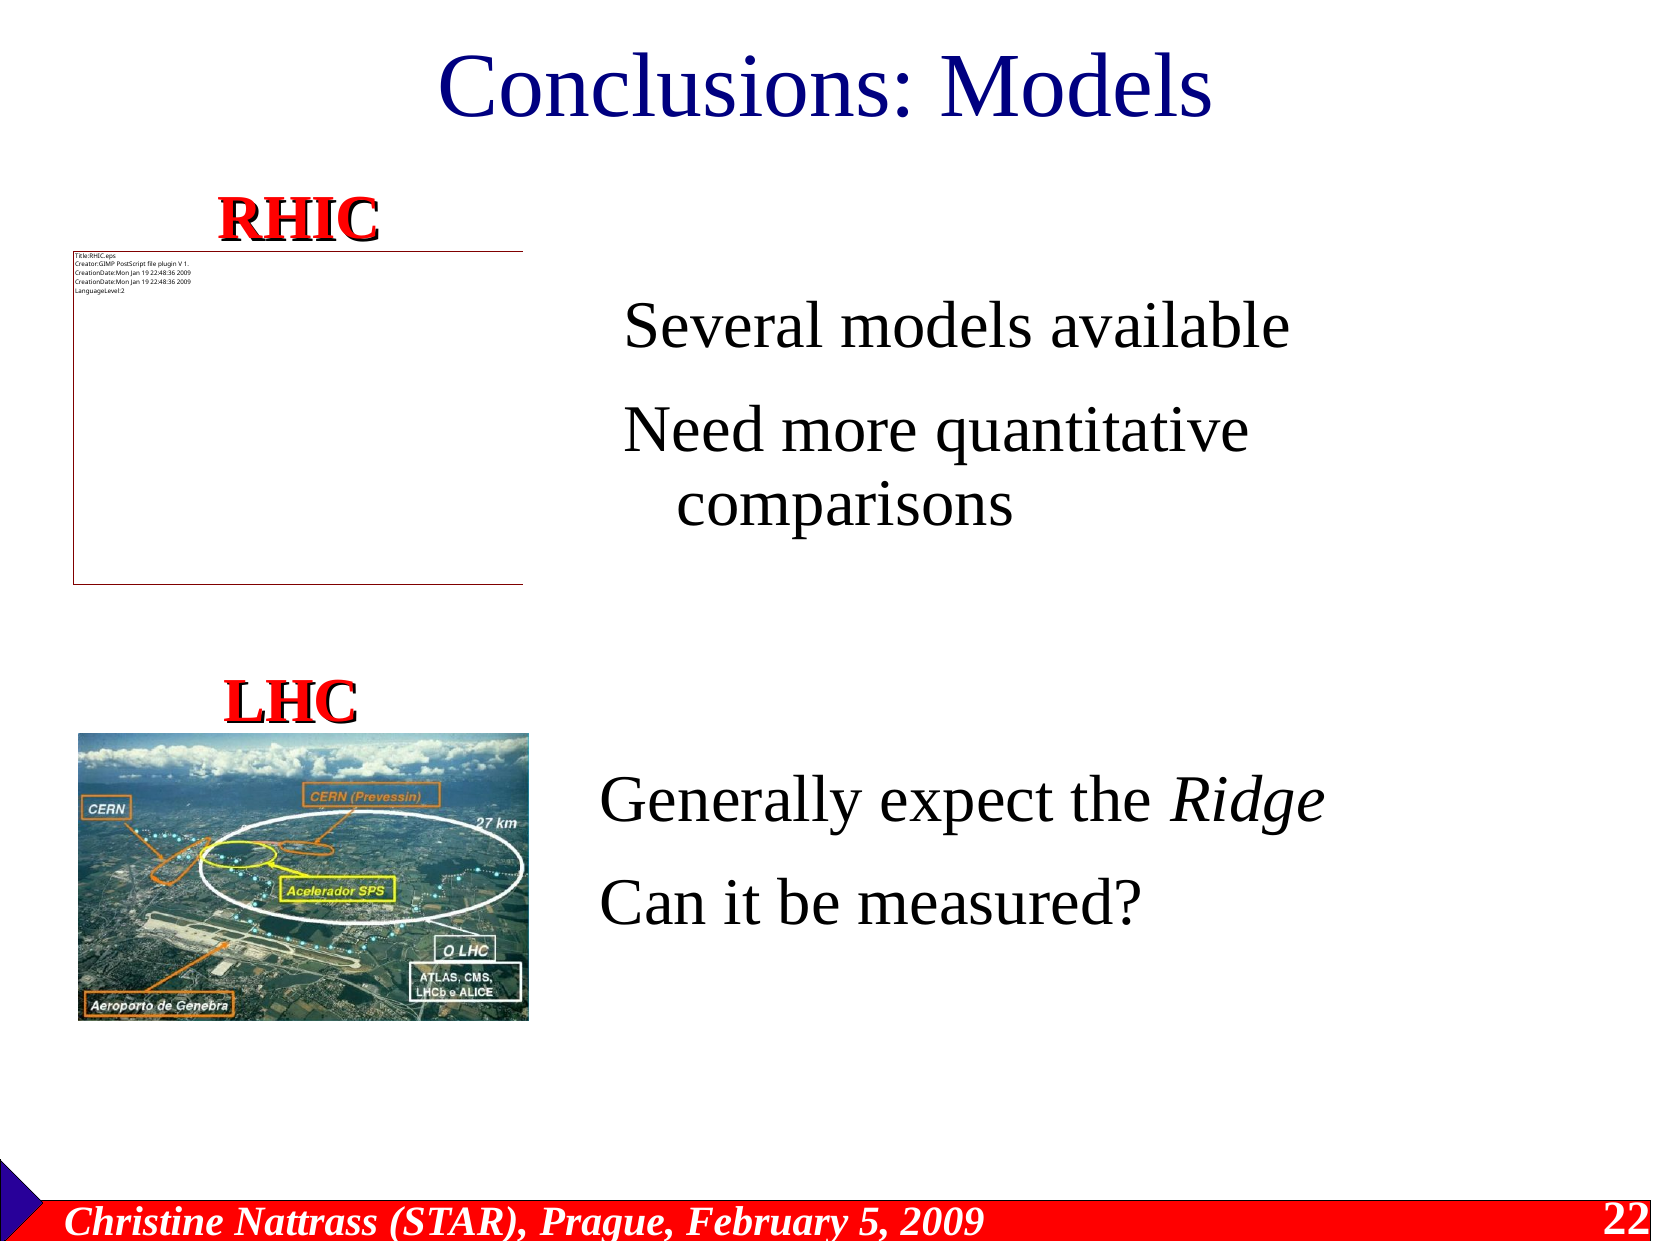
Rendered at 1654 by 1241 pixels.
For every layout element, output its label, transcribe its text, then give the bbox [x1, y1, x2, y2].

picture [72, 251, 523, 585]
text_box LHC [209, 657, 472, 743]
text_box 22 [1552, 1183, 1654, 1241]
picture [78, 733, 529, 1021]
text_box RHIC [203, 175, 466, 260]
list Several models available Need more quantitative comparisons [605, 288, 1526, 636]
title Conclusions: Models [82, 19, 1571, 151]
list Generally expect the Ridge Can it be measured? [581, 761, 1557, 973]
